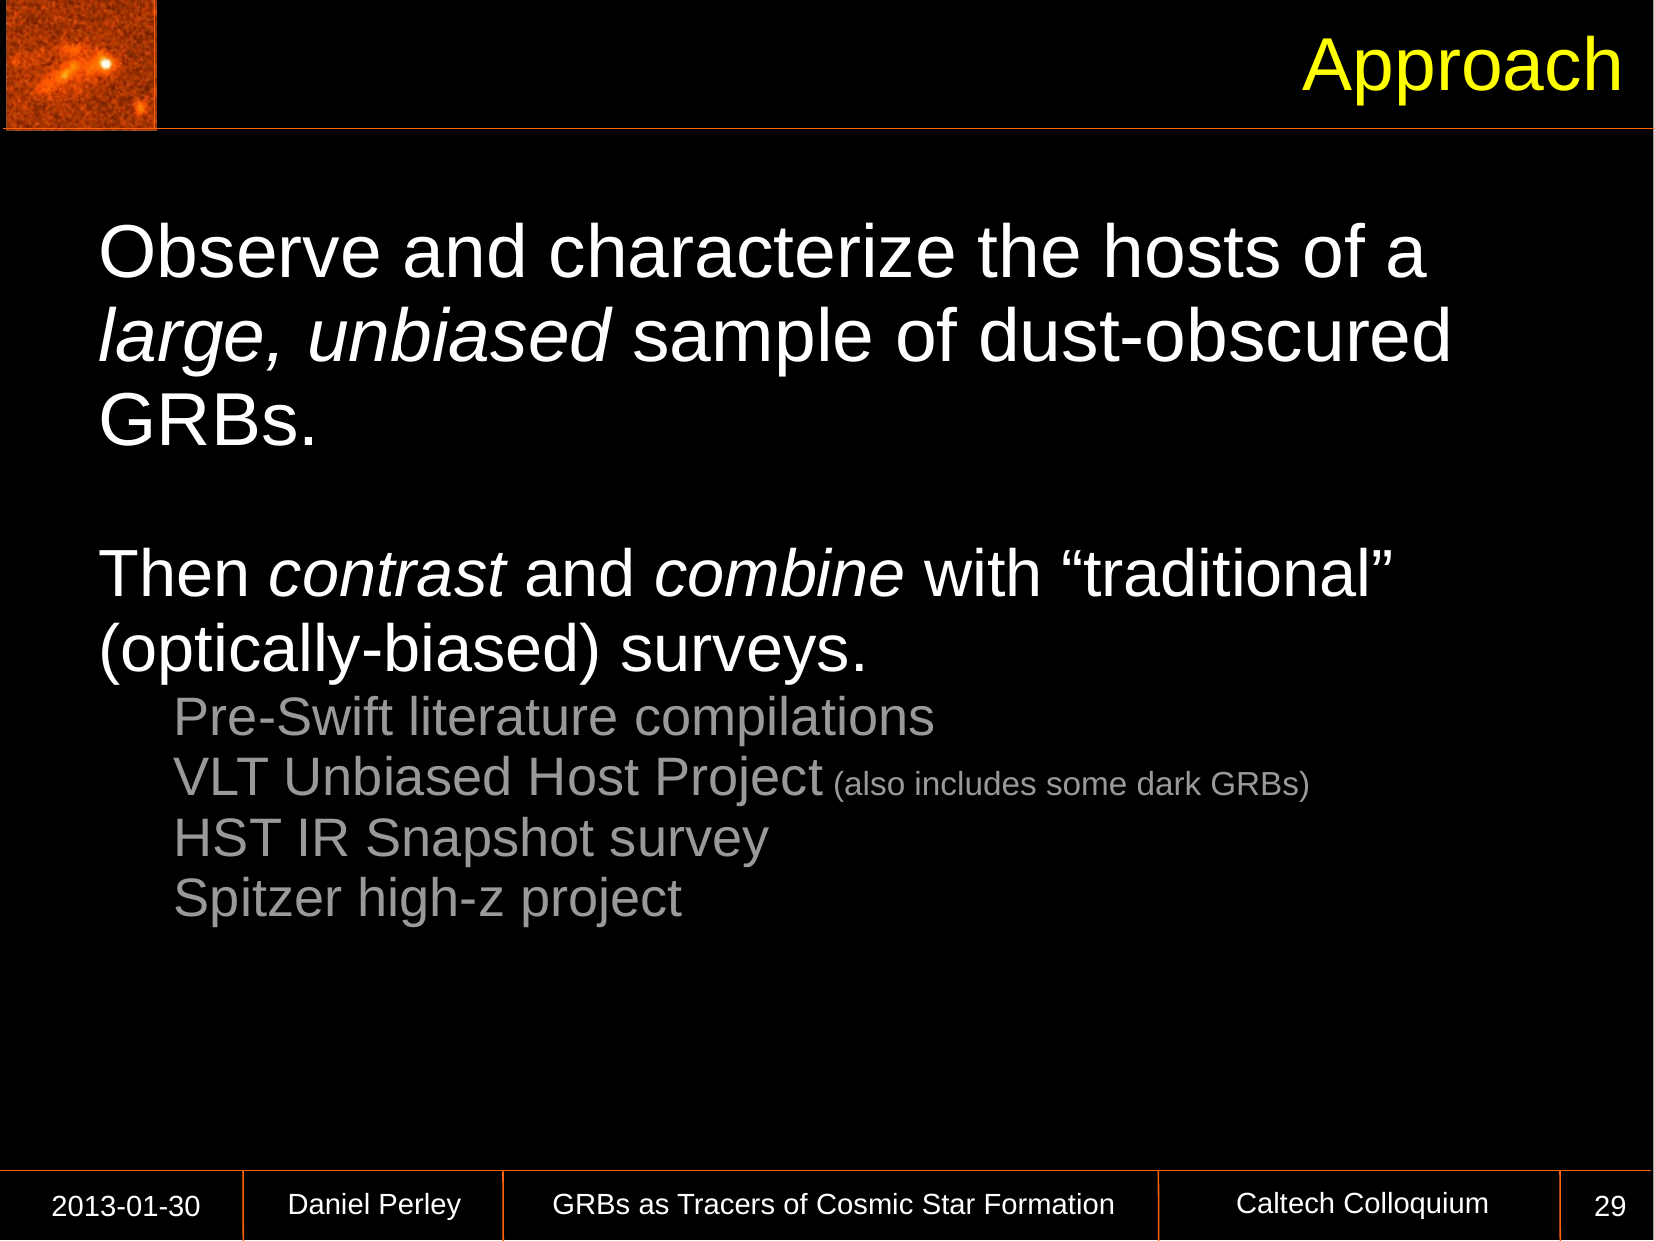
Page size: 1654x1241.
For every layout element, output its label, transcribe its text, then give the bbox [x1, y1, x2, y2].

picture [7, 0, 154, 128]
text_box Observe and characterize the hosts of a large, unbiased sample of dust-obscured GRBs. Then contrast and combine with “traditional” (optically-biased) surveys. Pre-Swift literature compilations VLT Unbiased Host Project (also includes some dark GRBs) HST IR Snapshot survey Spitzer high-z project [80, 199, 1581, 939]
title Approach [187, 21, 1624, 108]
